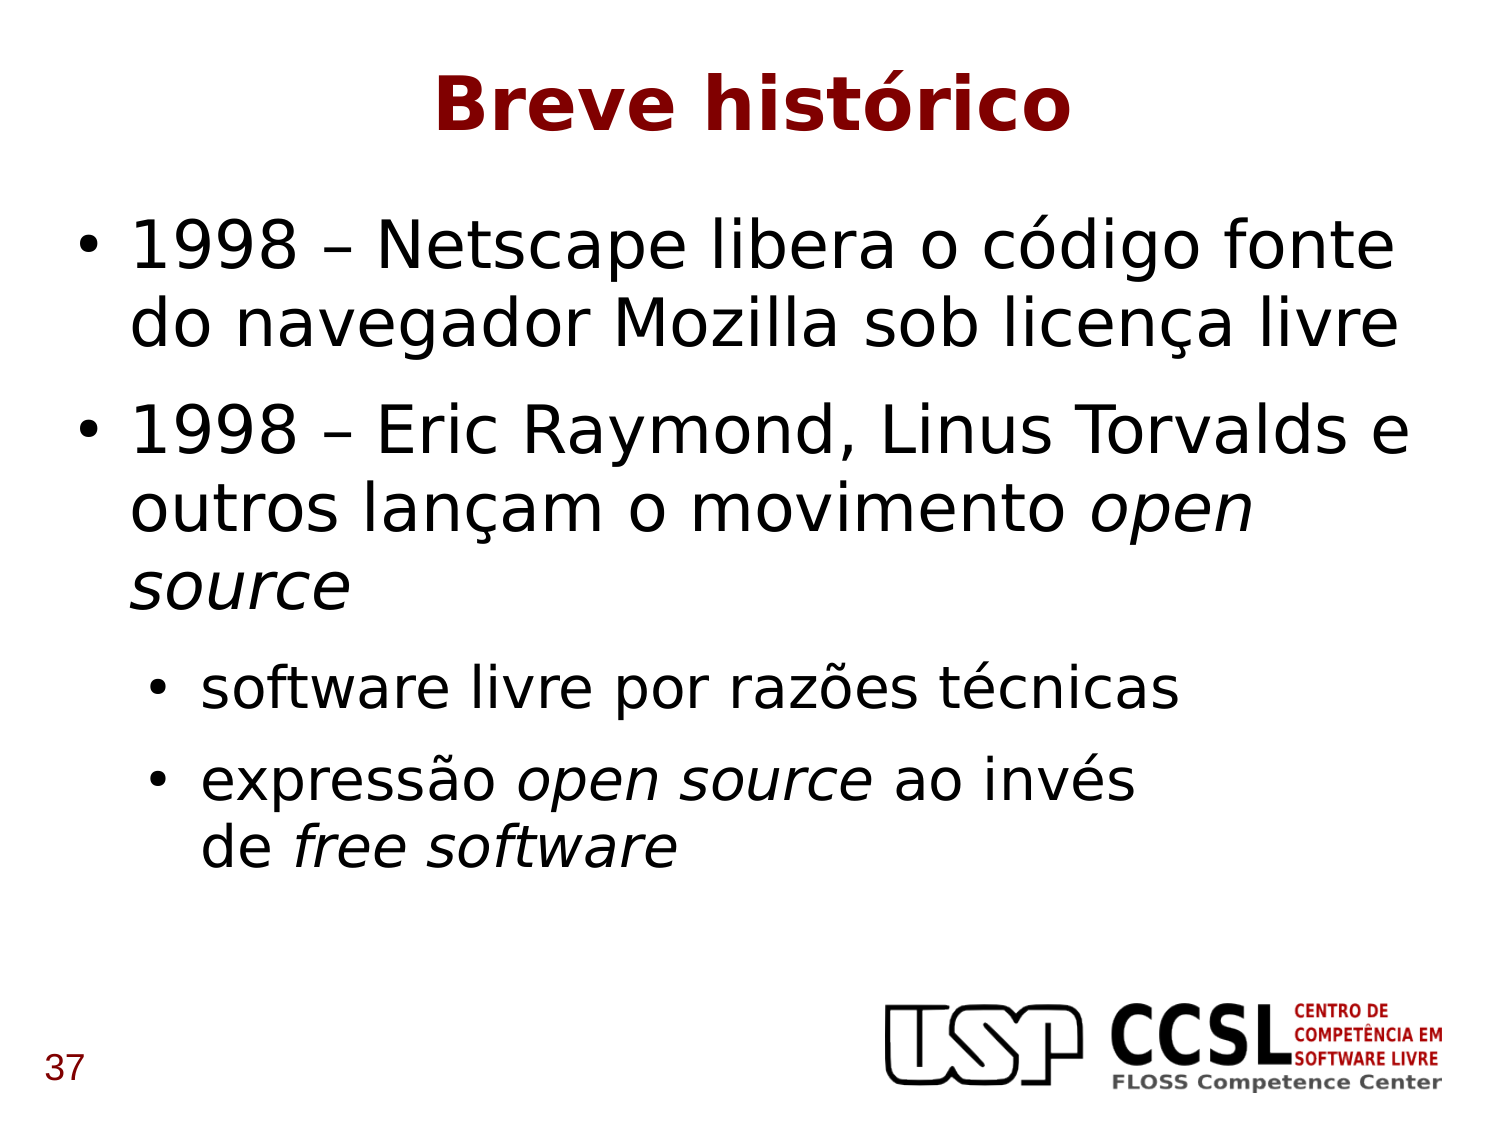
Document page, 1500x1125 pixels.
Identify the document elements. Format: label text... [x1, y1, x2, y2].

title Breve histórico [59, 29, 1447, 180]
picture [885, 1003, 1442, 1093]
list 1998 – Netscape libera o código fonte do navegador Mozilla sob licença livre 1998 – Eric Raymond, Linus Torvalds e outros lançam o movimento open source software livre por razões técnicas expressão open source ao invés de free software [59, 206, 1447, 950]
